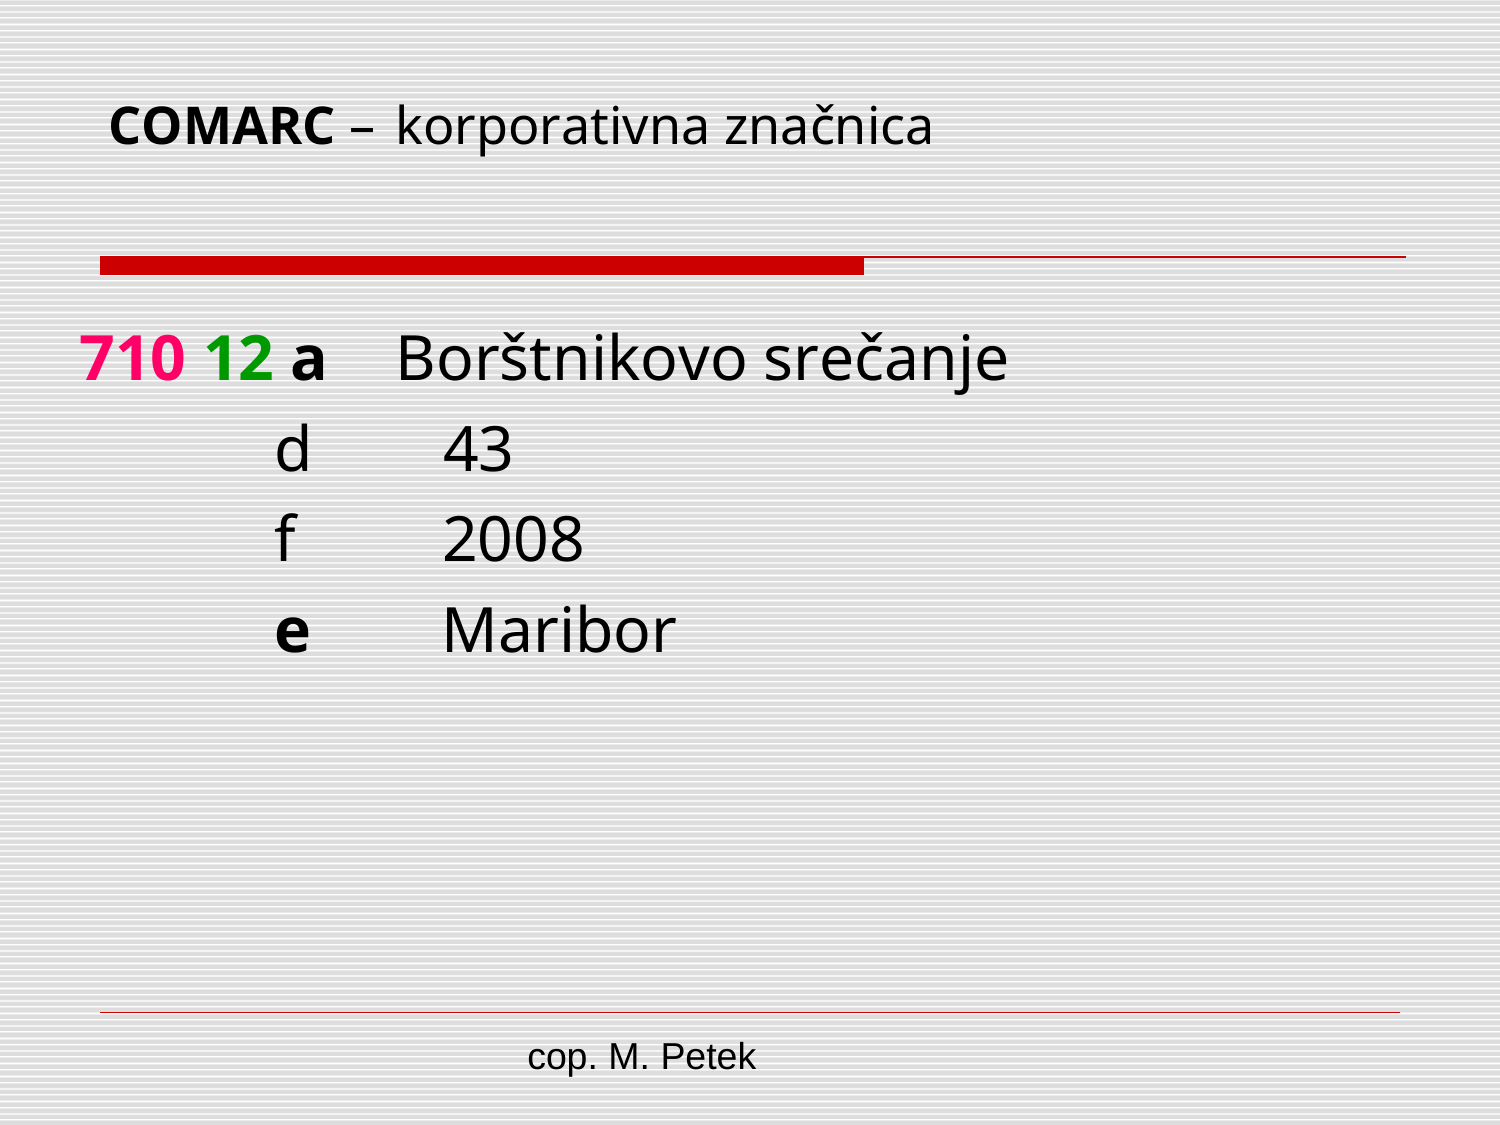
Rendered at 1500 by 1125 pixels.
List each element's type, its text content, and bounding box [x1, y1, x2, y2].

picture [0, 0, 1500, 1125]
title COMARC – korporativna značnica [94, 49, 1407, 168]
list 710 12 a Borštnikovo srečanje d 43 f 2008 e Maribor [64, 220, 1426, 1125]
